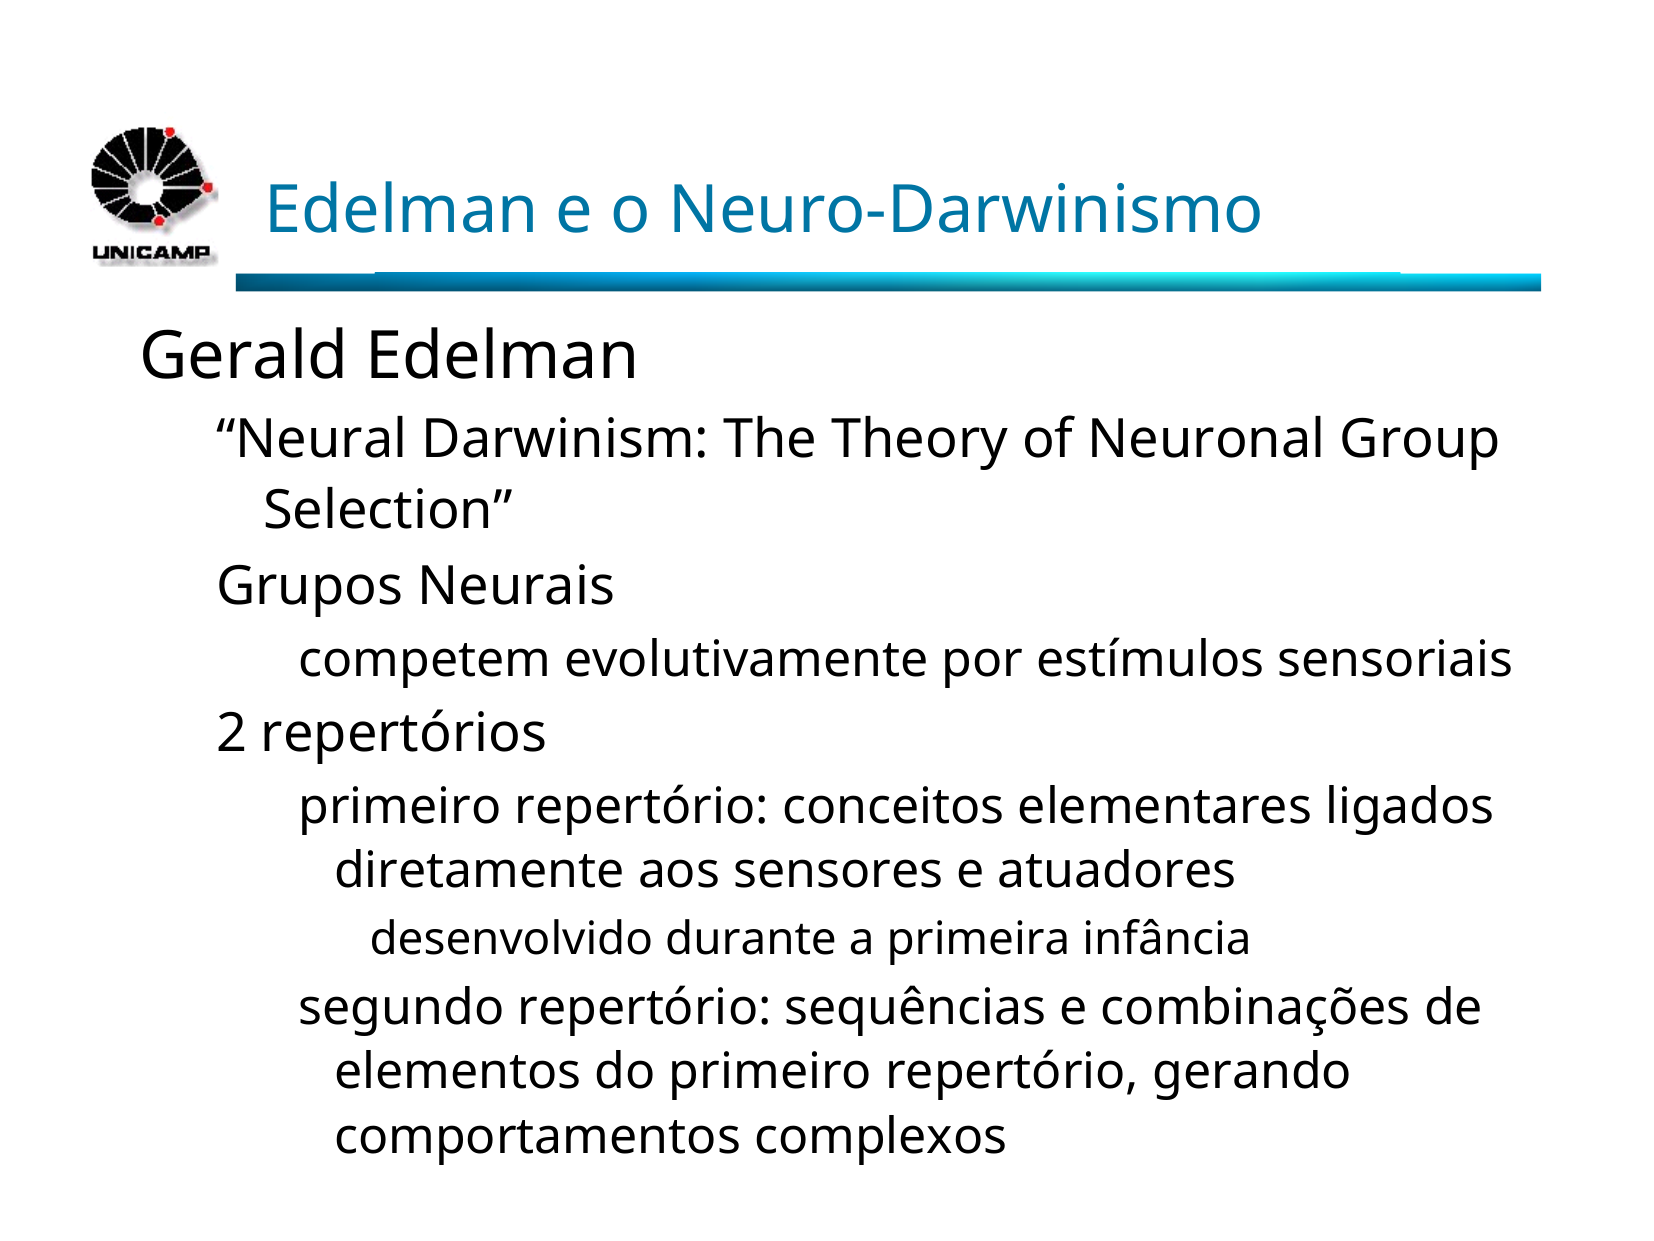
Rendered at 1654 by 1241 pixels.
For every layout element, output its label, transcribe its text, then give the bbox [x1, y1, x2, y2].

list Gerald Edelman “Neural Darwinism: The Theory of Neuronal Group Selection” Grupos Neurais competem evolutivamente por estímulos sensoriais 2 repertórios primeiro repertório: conceitos elementares ligados diretamente aos sensores e atuadores desenvolvido durante a primeira infância segundo repertório: sequências e combinações de elementos do primeiro repertório, gerando comportamentos complexos [121, 309, 1534, 1182]
picture [125, 272, 1654, 295]
title Edelman e o Neuro-Darwinismo [264, 42, 1534, 250]
